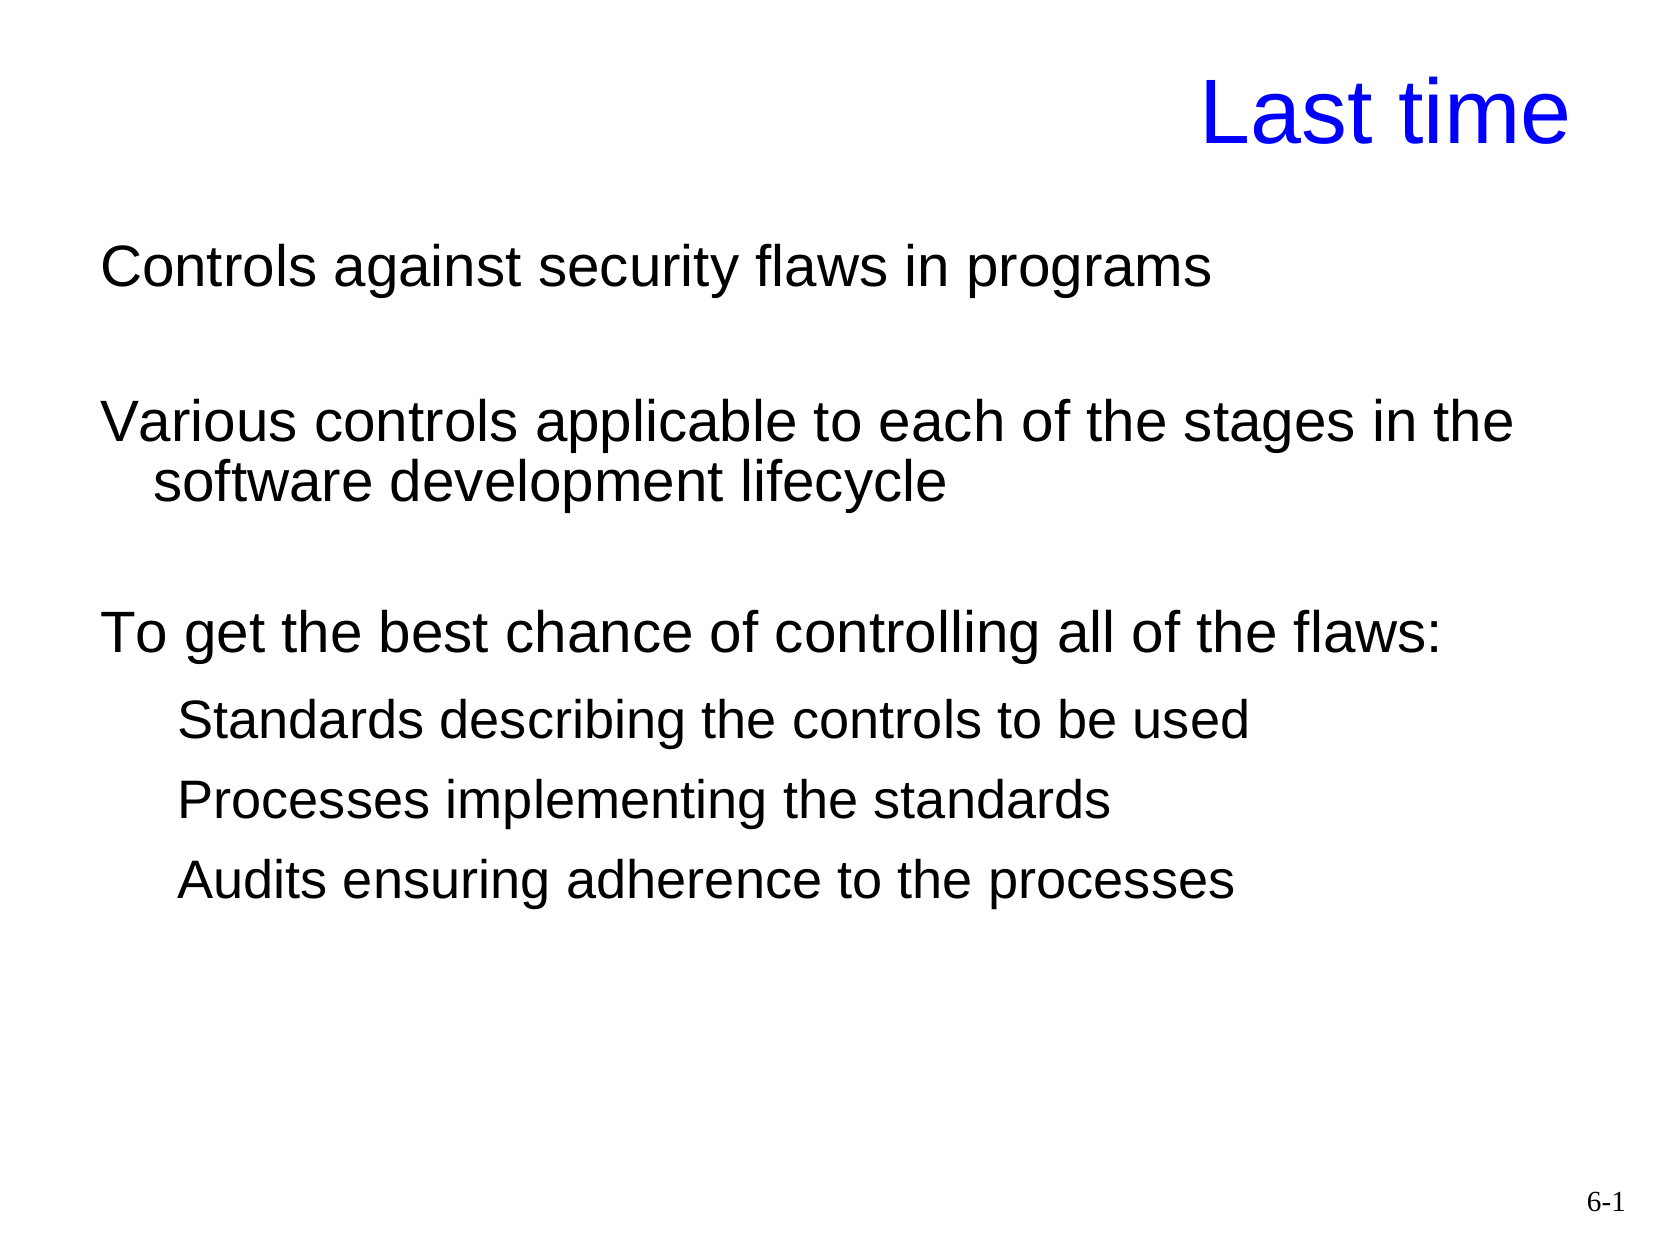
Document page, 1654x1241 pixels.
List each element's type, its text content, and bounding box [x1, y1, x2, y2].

title Last time [84, 11, 1573, 219]
list Controls against security flaws in programs Various controls applicable to each of the stages in the software development lifecycle To get the best chance of controlling all of the flaws: Standards describing the controls to be used Processes implementing the standards Audits ensuring adherence to the processes [82, 237, 1571, 1170]
